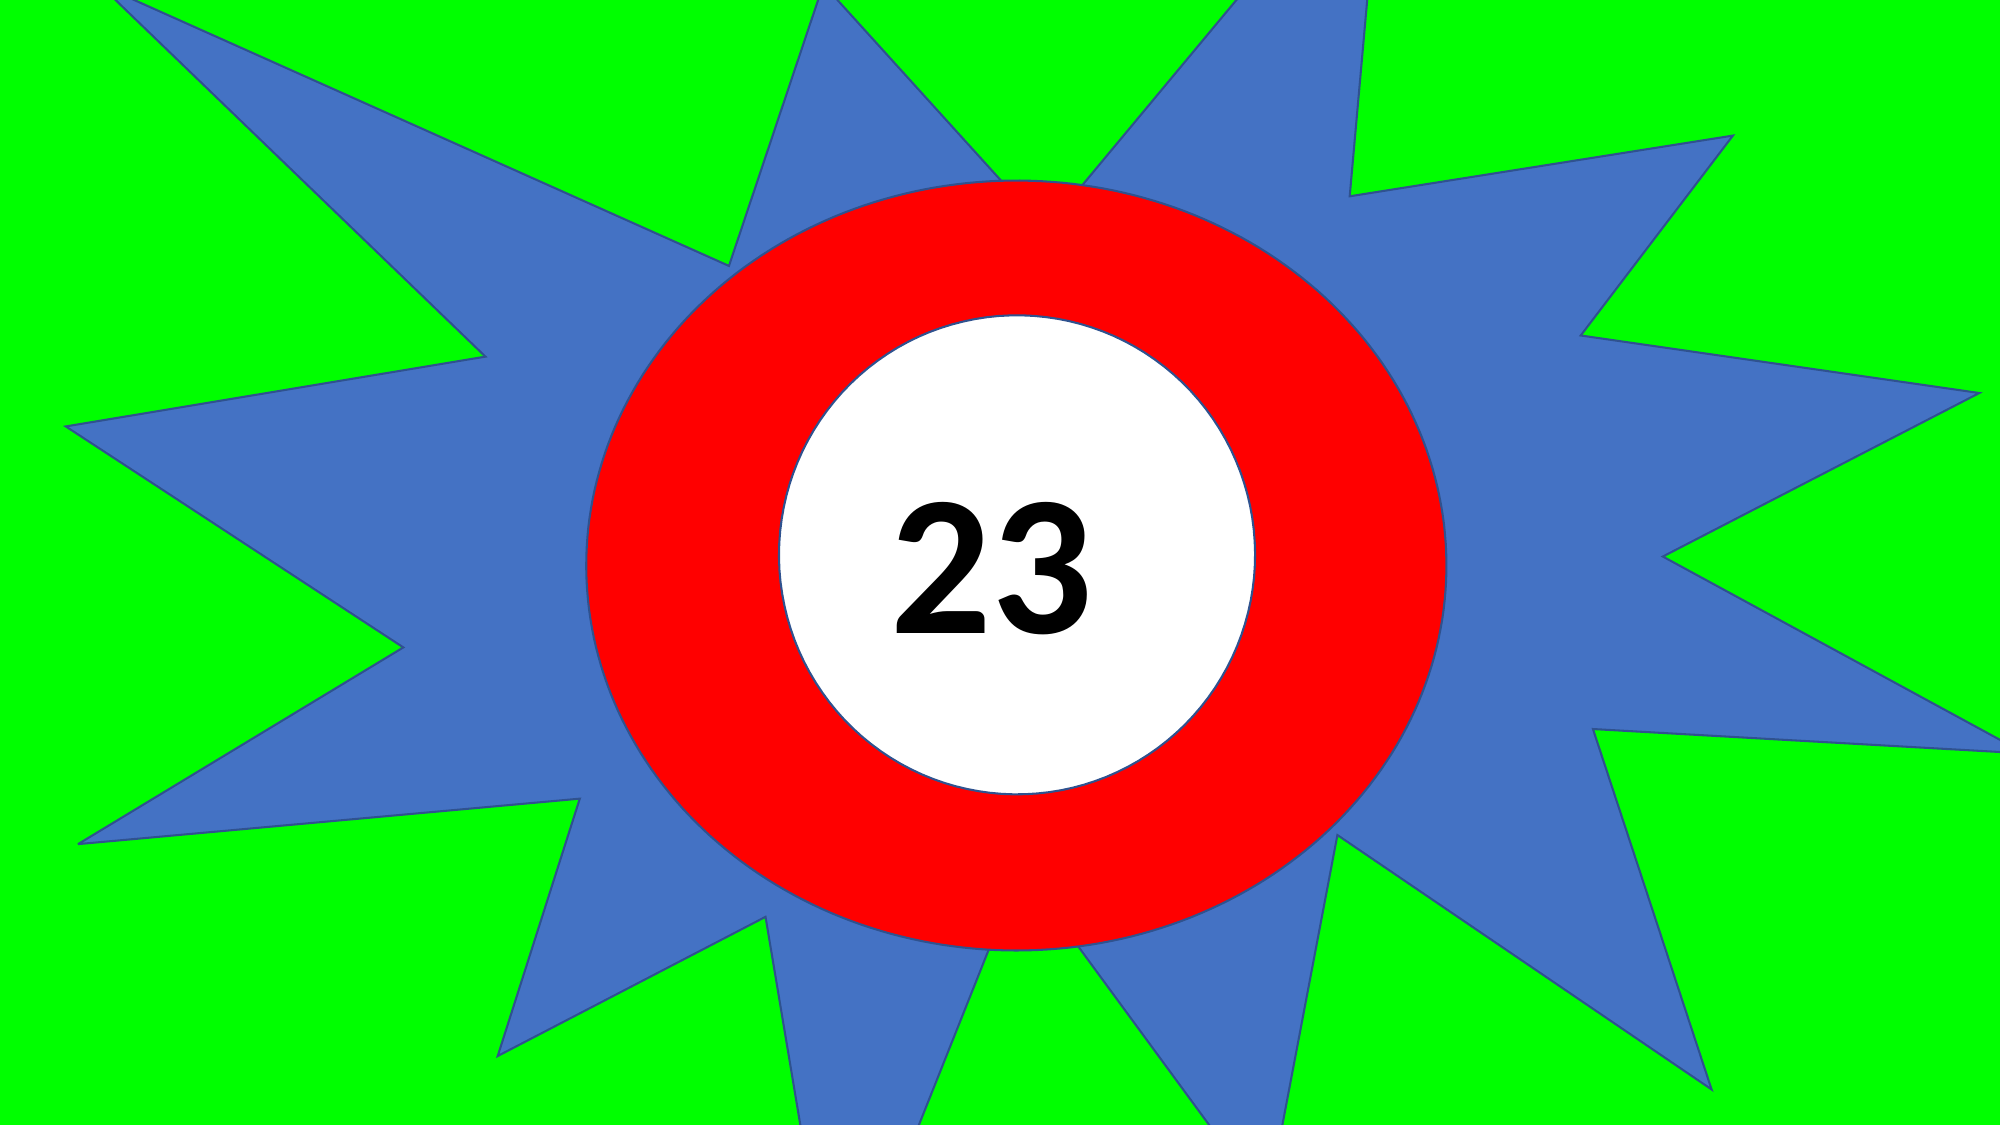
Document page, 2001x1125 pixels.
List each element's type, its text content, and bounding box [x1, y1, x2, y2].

picture [1582, 143, 1729, 356]
picture [920, 947, 1208, 1125]
picture [271, 151, 483, 392]
text_box [65, 0, 2000, 1125]
picture [271, 799, 800, 1125]
picture [271, 0, 817, 265]
picture [1283, 730, 1729, 1125]
picture [1350, 0, 1729, 196]
picture [839, 0, 1235, 184]
picture [1664, 523, 1729, 591]
picture [271, 562, 402, 726]
text_box 23 [875, 426, 1193, 684]
